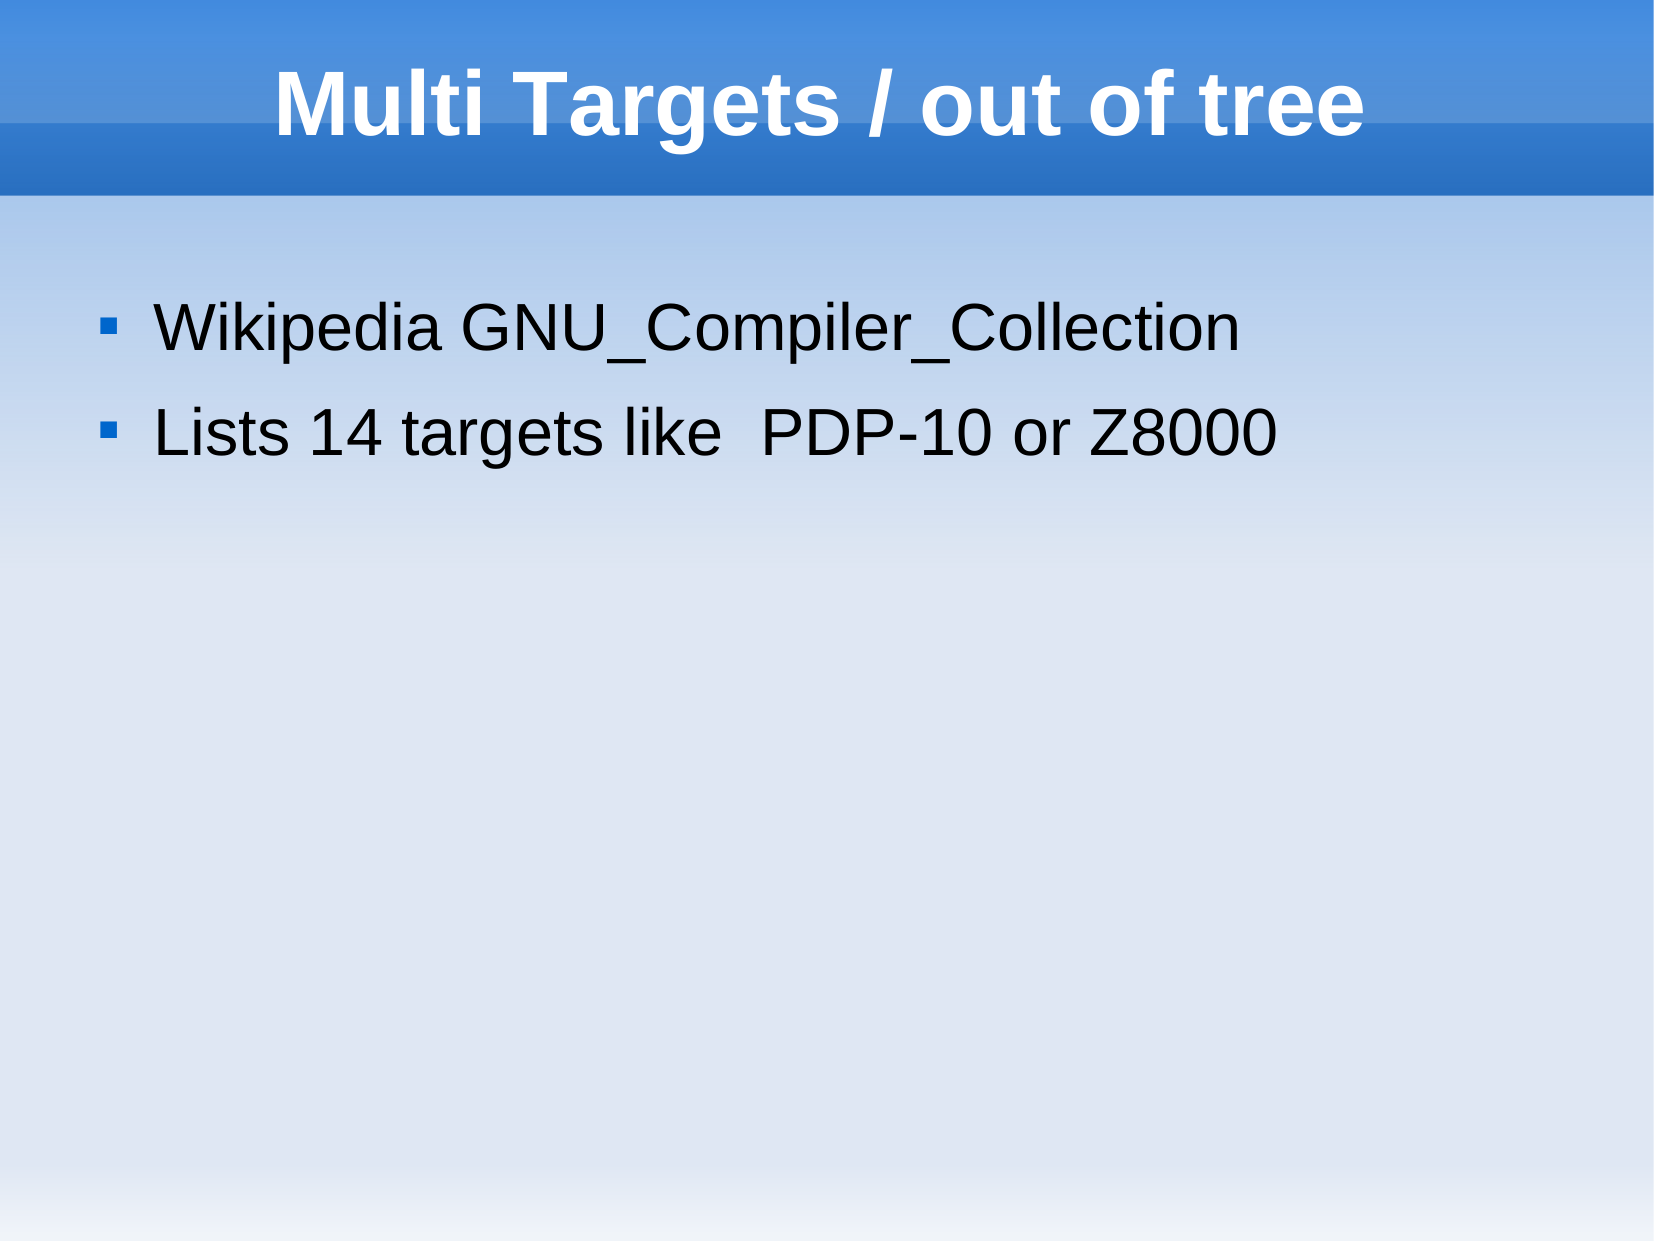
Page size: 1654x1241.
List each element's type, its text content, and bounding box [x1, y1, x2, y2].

list Wikipedia GNU_Compiler_Collection Lists 14 targets like PDP-10 or Z8000 [82, 290, 1571, 1094]
picture [0, 0, 1654, 1241]
title Multi Targets / out of tree [76, 7, 1565, 200]
